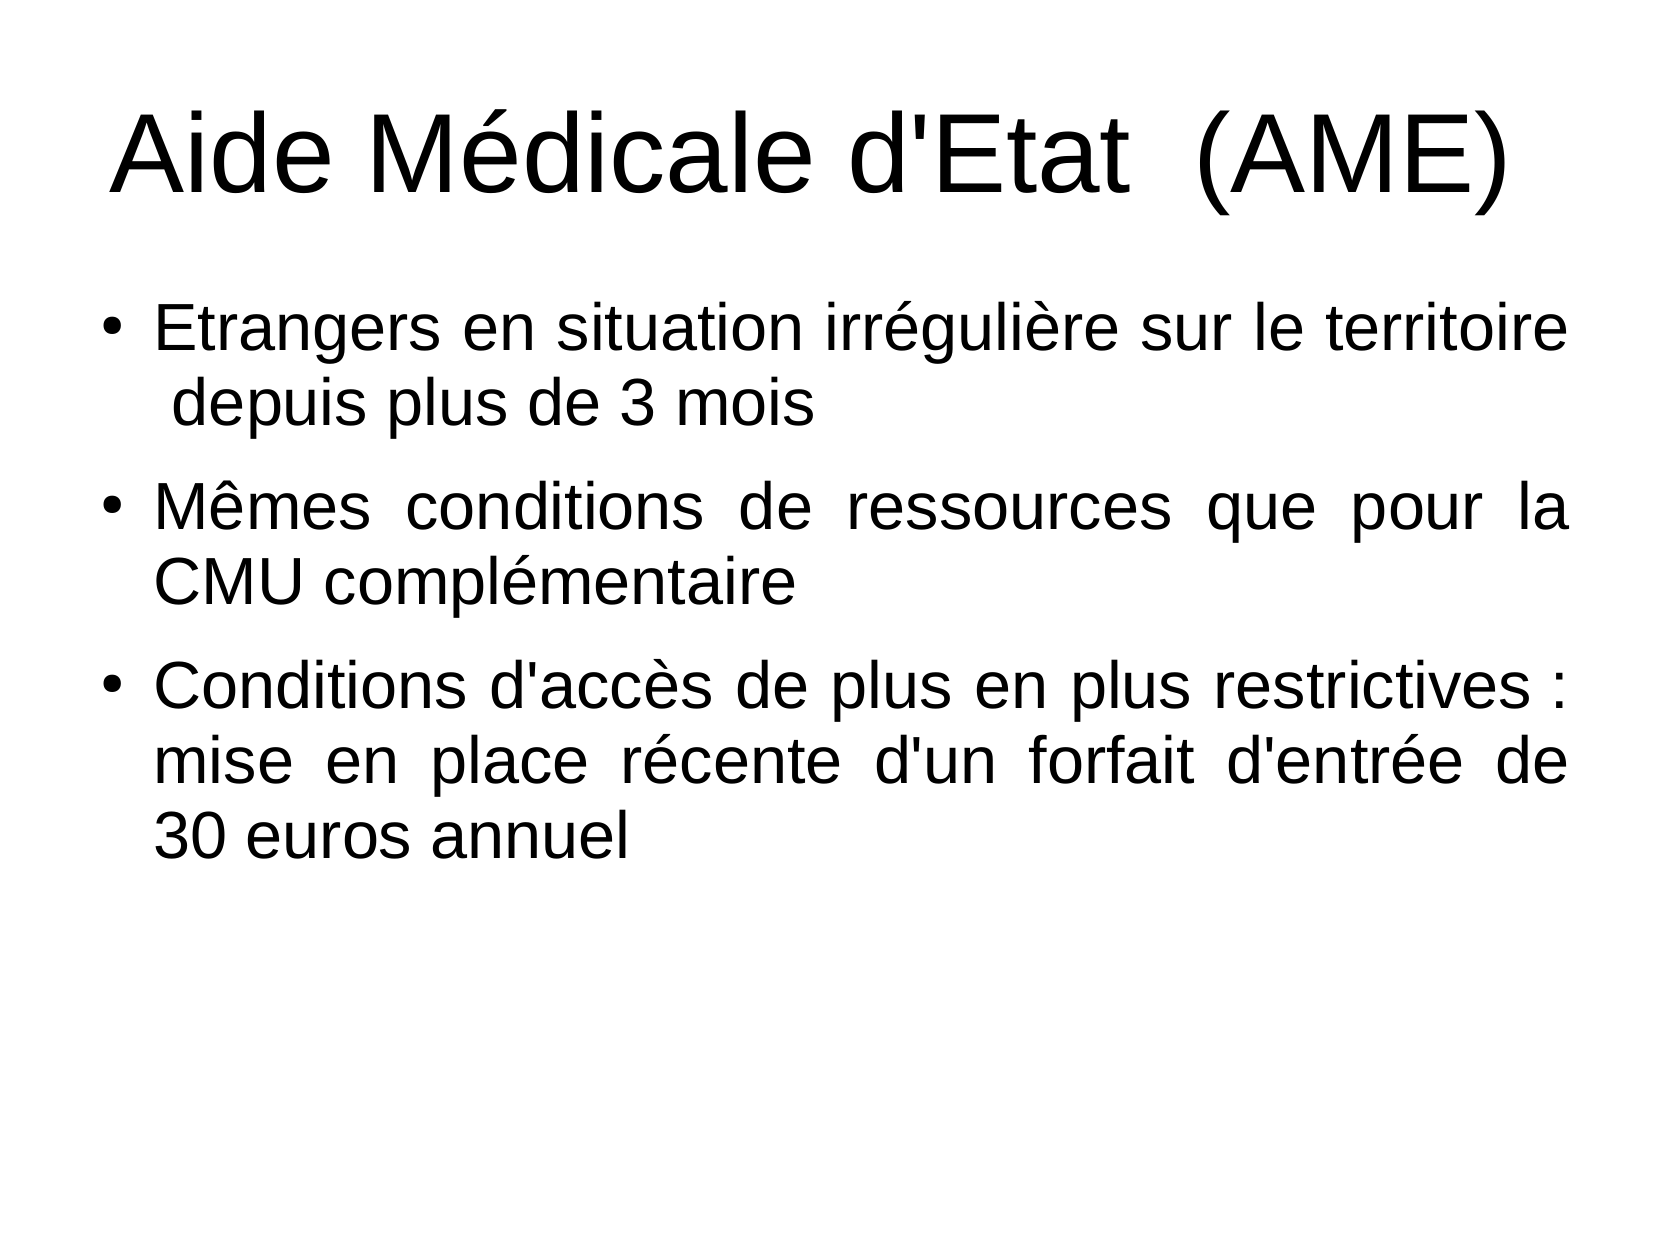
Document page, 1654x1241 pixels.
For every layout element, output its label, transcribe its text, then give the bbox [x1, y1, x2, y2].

title Aide Médicale d'Etat (AME) [82, 49, 1571, 257]
list Etrangers en situation irrégulière sur le territoire depuis plus de 3 mois Mêmes conditions de ressources que pour la CMU complémentaire Conditions d'accès de plus en plus restrictives : mise en place récente d'un forfait d'entrée de 30 euros annuel [82, 290, 1571, 1211]
